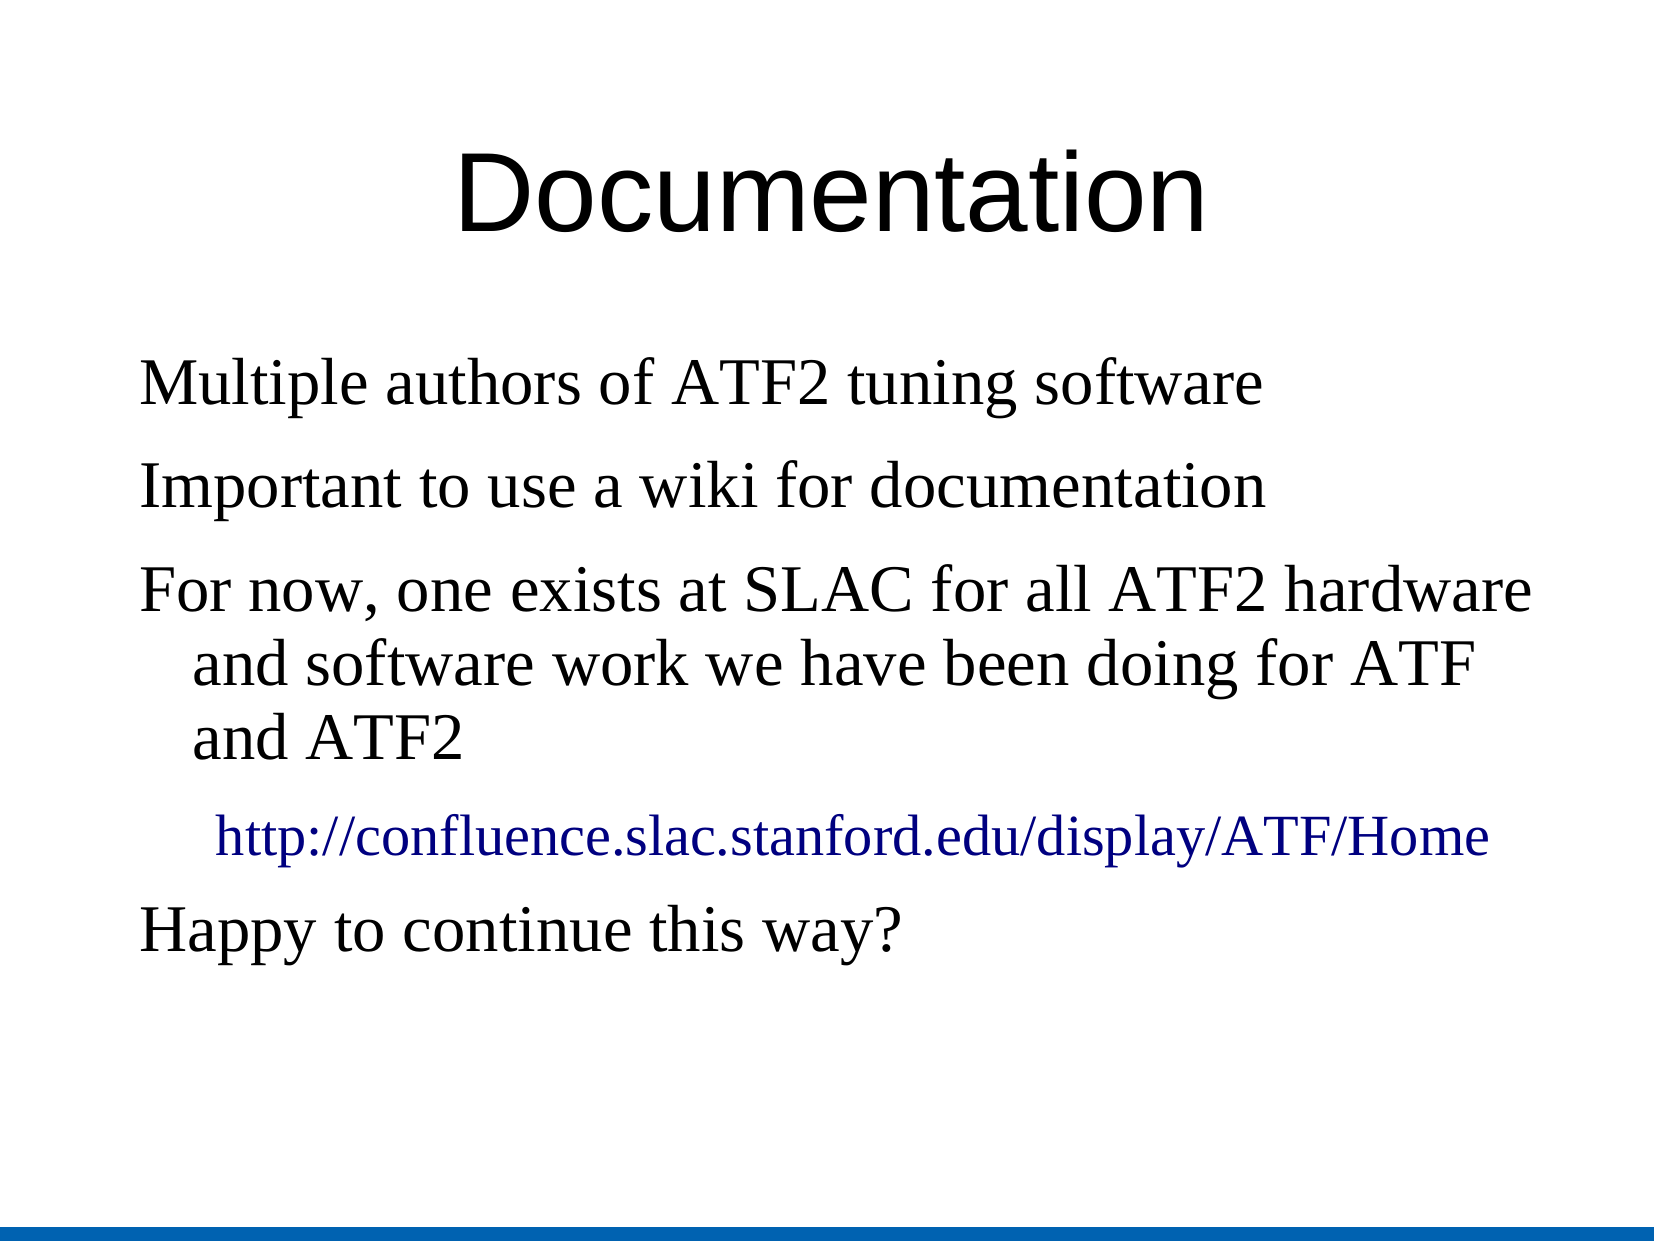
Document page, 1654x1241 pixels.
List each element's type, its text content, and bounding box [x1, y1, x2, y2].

title Documentation [125, 88, 1538, 297]
list Multiple authors of ATF2 tuning software Important to use a wiki for documentation For now, one exists at SLAC for all ATF2 hardware and software work we have been doing for ATF and ATF2 http://confluence.slac.stanford.edu/display/ATF/Home Happy to continue this way? [121, 344, 1576, 1127]
